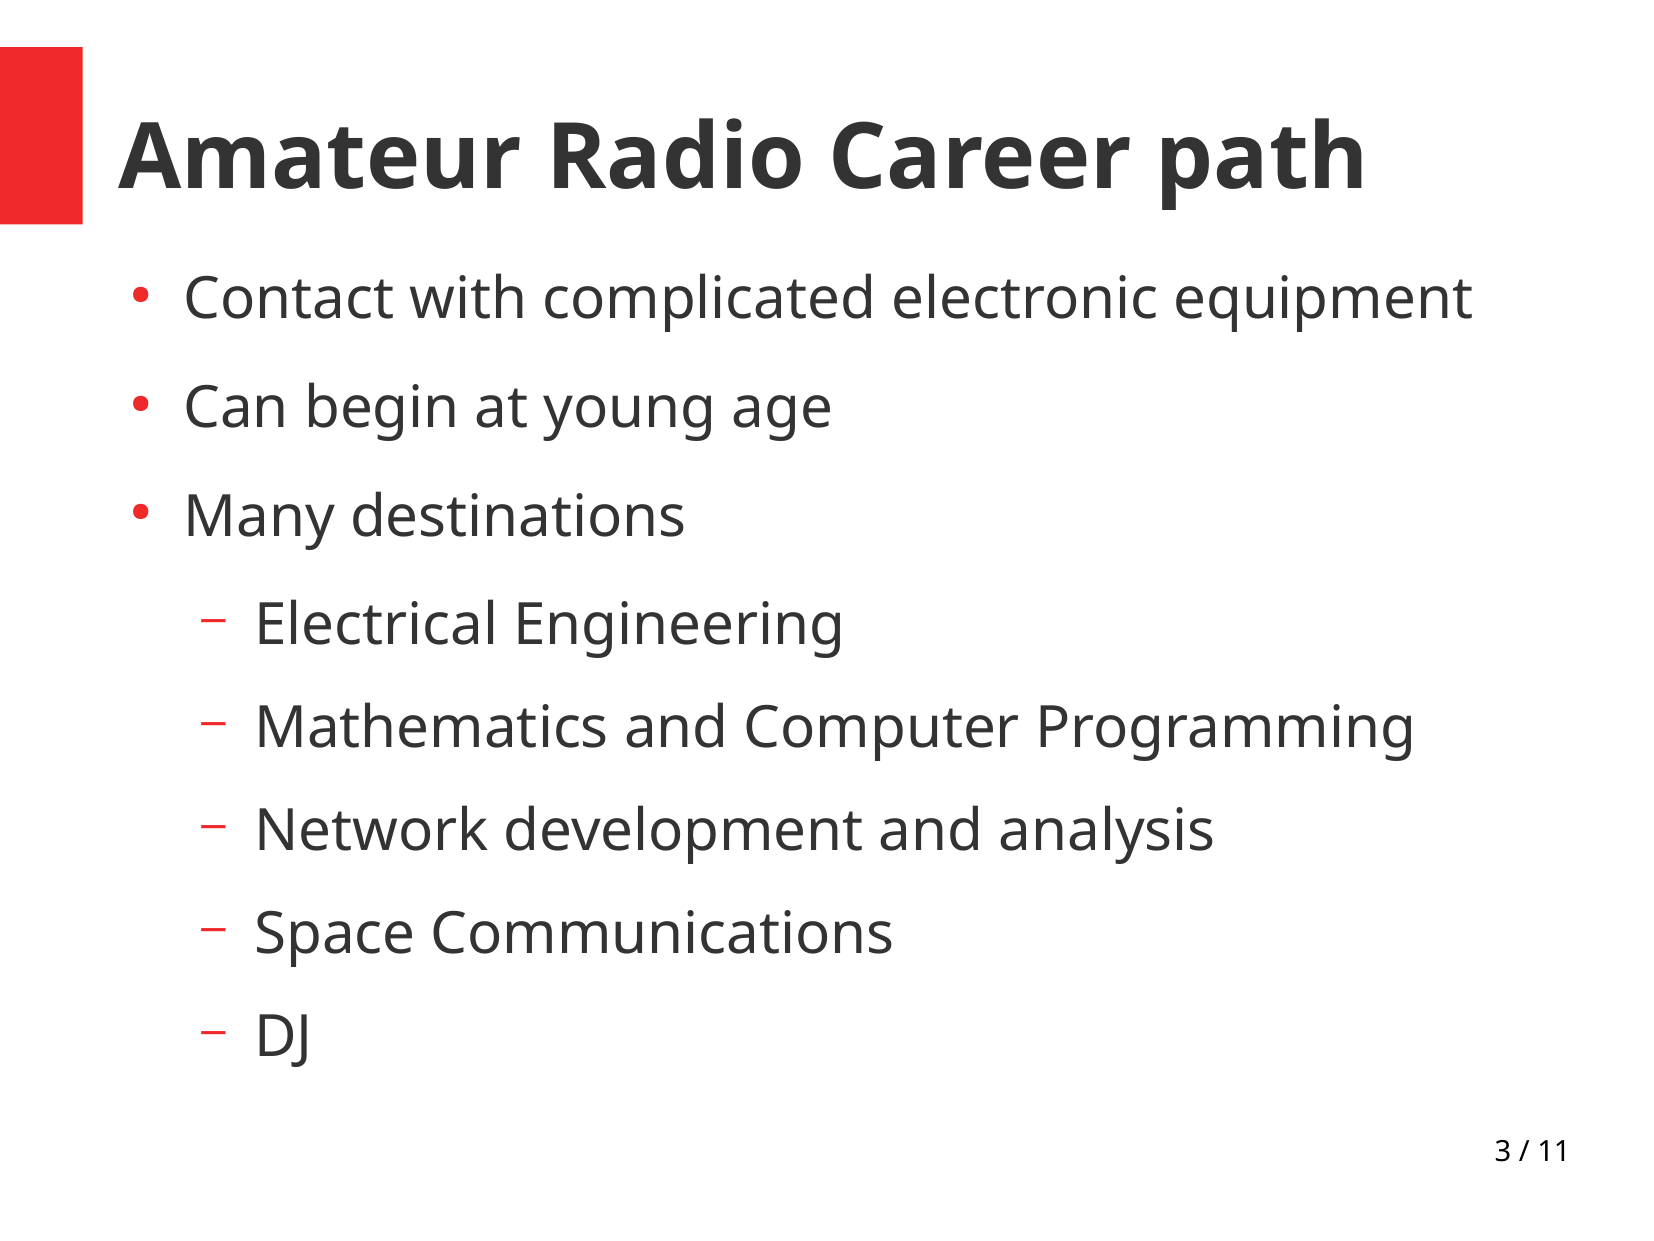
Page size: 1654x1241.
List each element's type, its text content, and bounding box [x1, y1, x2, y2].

title Amateur Radio Career path [118, 49, 1571, 257]
list Contact with complicated electronic equipment Can begin at young age Many destinations Electrical Engineering Mathematics and Computer Programming Network development and analysis Space Communications DJ [112, 256, 1531, 976]
